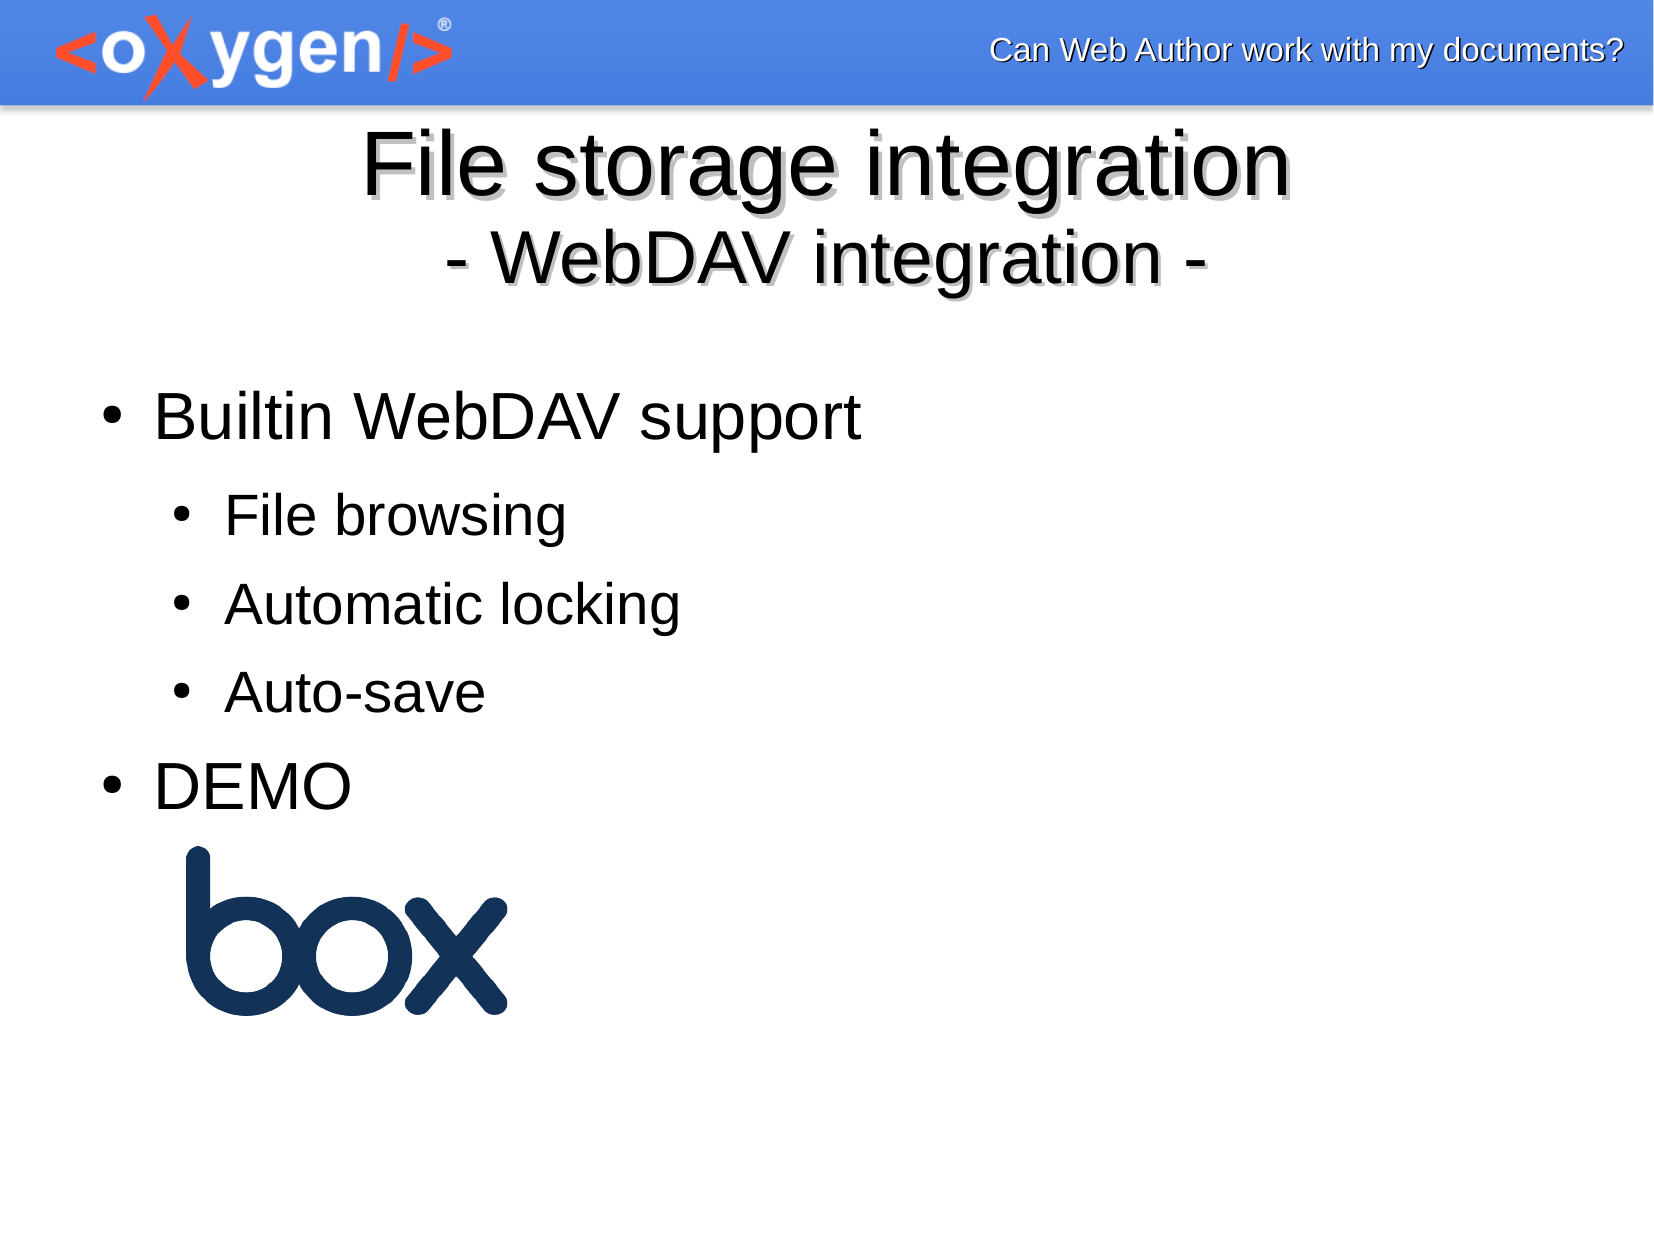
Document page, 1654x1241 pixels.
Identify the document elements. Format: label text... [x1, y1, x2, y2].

picture [0, 0, 1654, 119]
list Builtin WebDAV support File browsing Automatic locking Auto-save DEMO [82, 378, 1571, 1110]
title File storage integration - WebDAV integration - [82, 102, 1571, 310]
picture [186, 846, 508, 1016]
